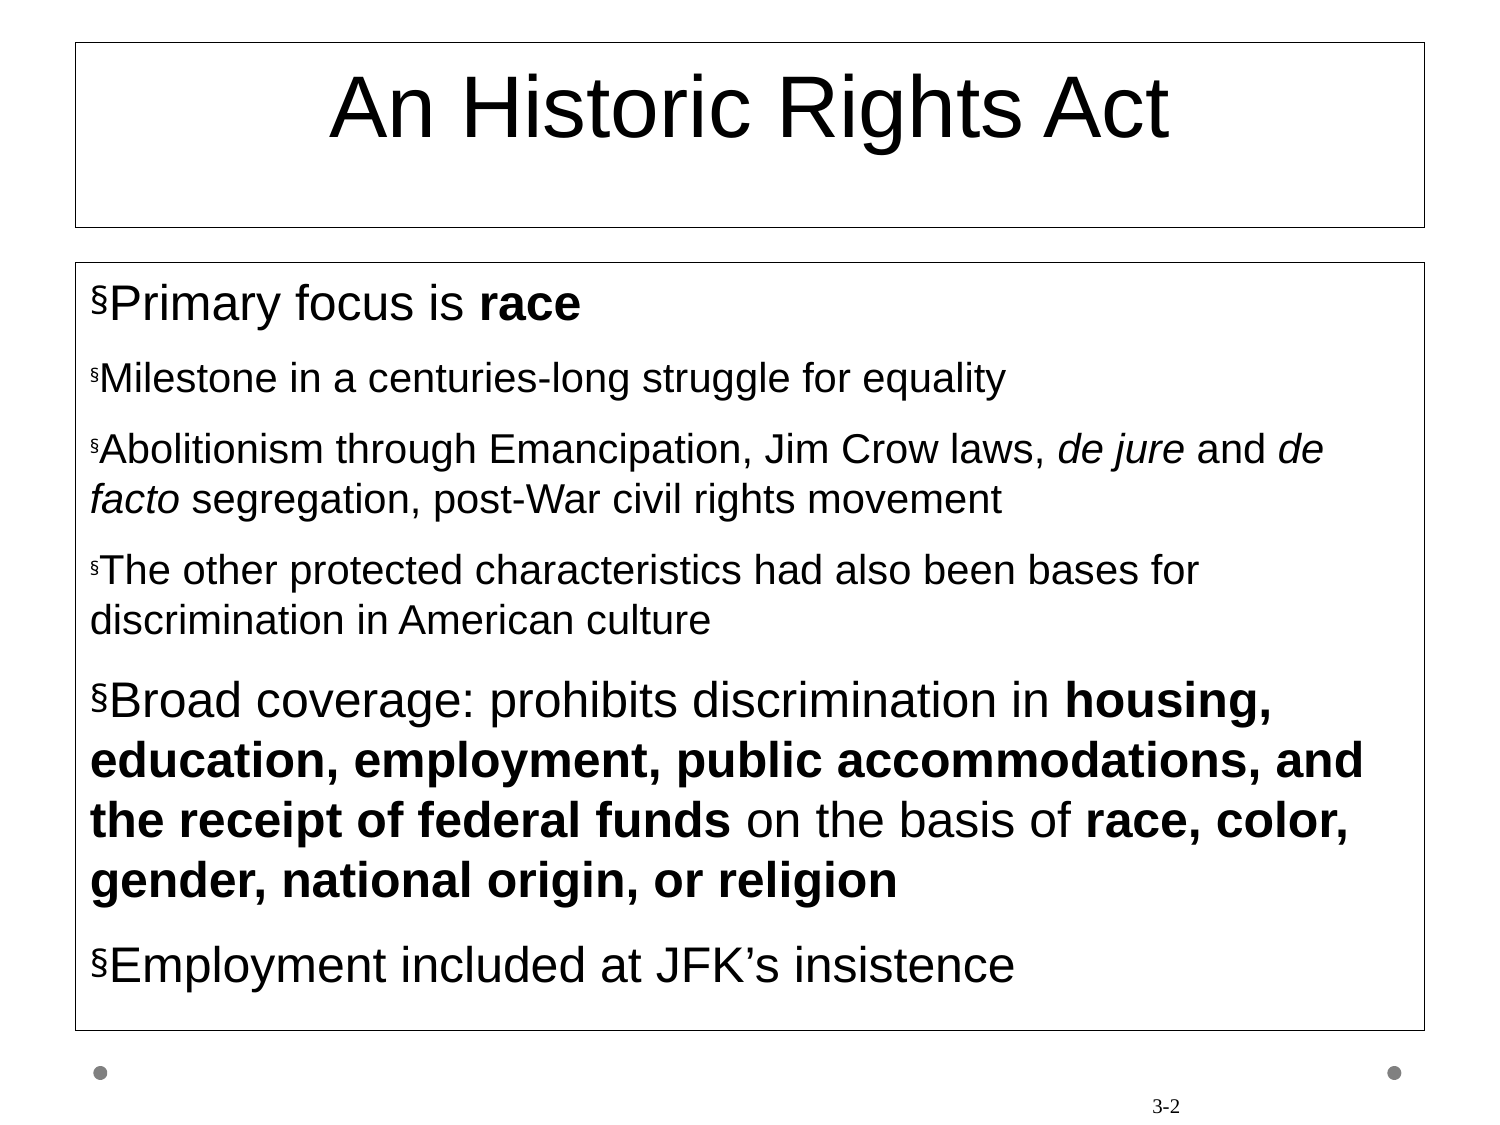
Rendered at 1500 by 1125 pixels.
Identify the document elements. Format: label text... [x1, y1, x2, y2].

title An Historic Rights Act [75, 42, 1425, 228]
list Primary focus is race Milestone in a centuries-long struggle for equality Abolitionism through Emancipation, Jim Crow laws, de jure and de facto segregation, post-War civil rights movement The other protected characteristics had also been bases for discrimination in American culture Broad coverage: prohibits discrimination in housing, education, employment, public accommodations, and the receipt of federal funds on the basis of race, color, gender, national origin, or religion Employment included at JFK’s insistence [75, 262, 1425, 1031]
